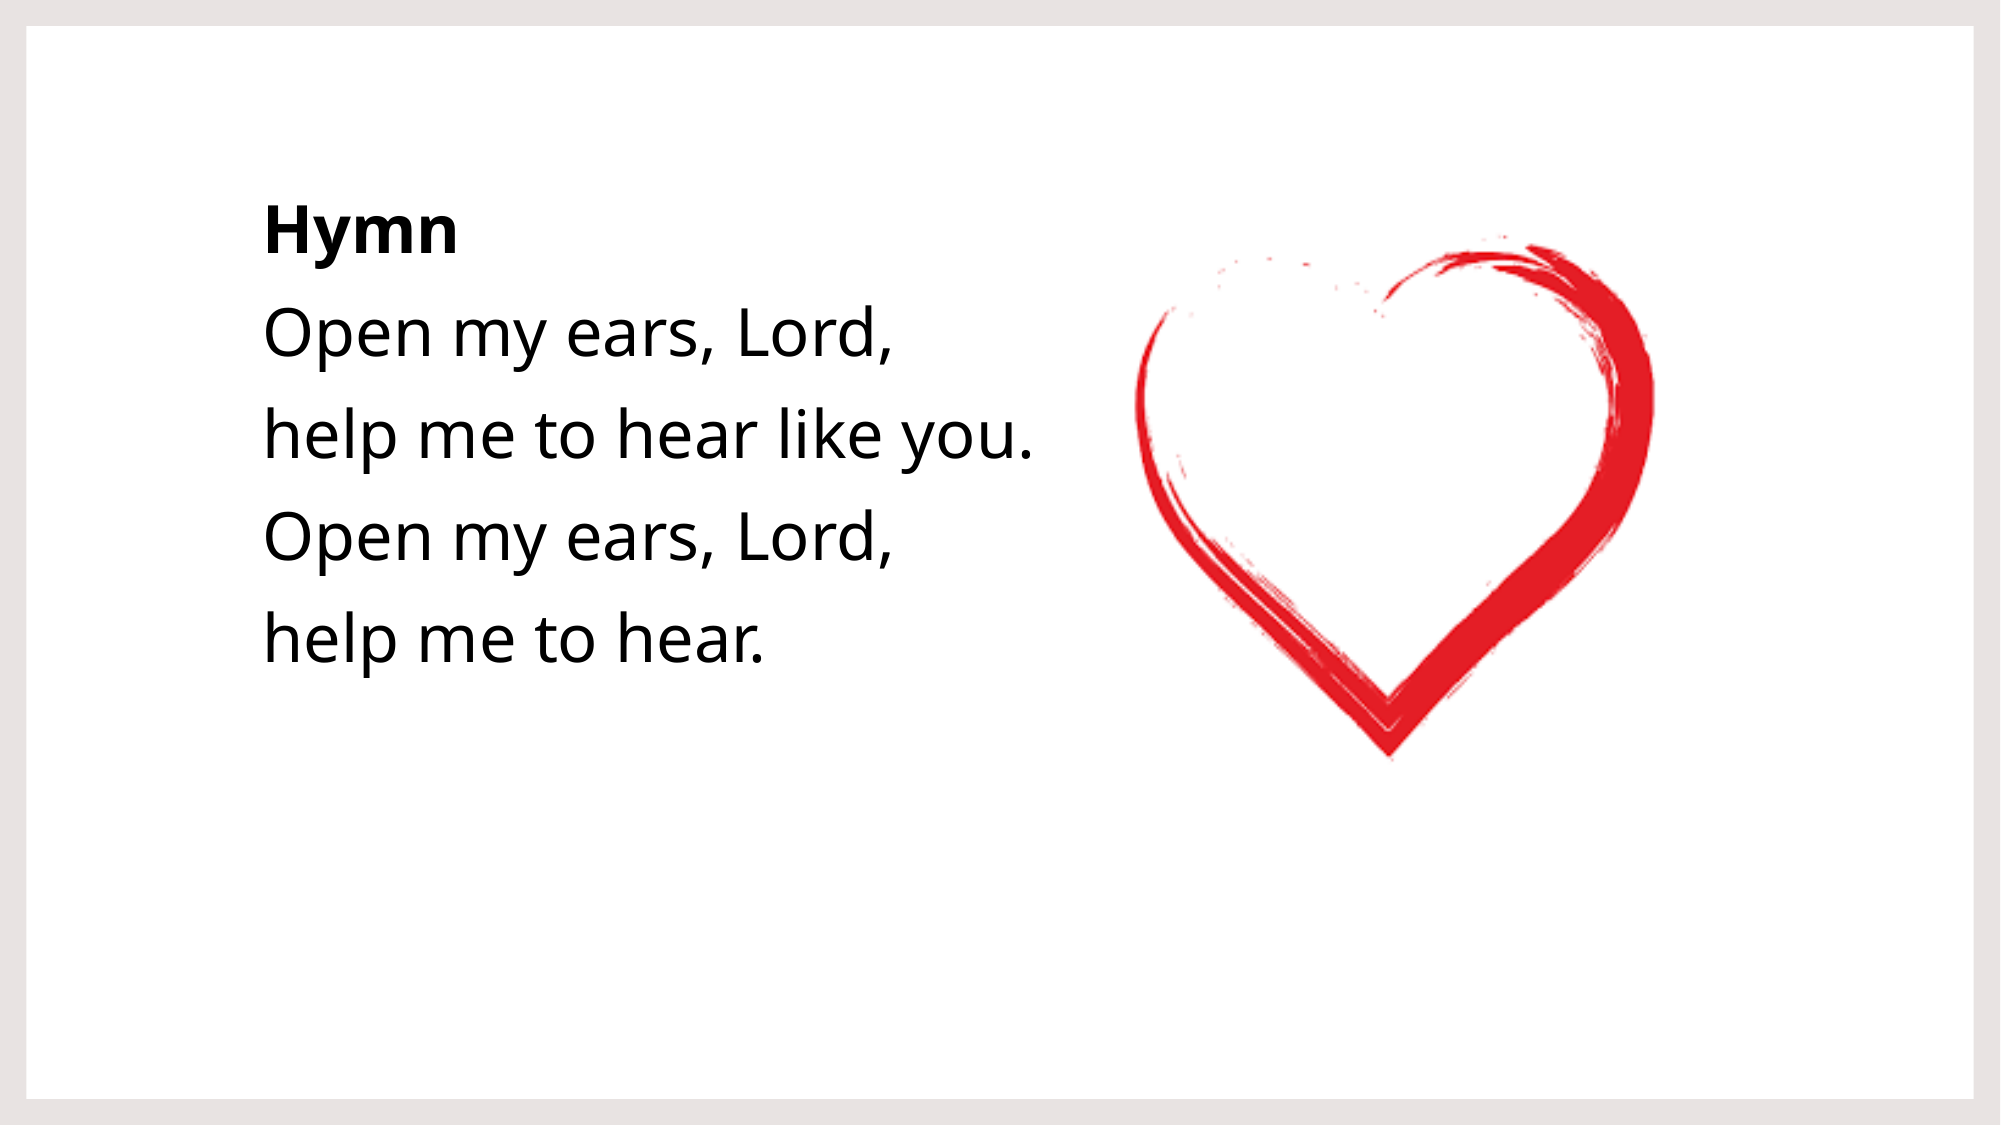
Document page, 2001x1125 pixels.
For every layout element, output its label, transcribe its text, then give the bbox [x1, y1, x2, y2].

picture [1121, 190, 1670, 806]
text_box Hymn Open my ears, Lord, help me to hear like you. Open my ears, Lord, help me to hear. [247, 174, 1248, 686]
